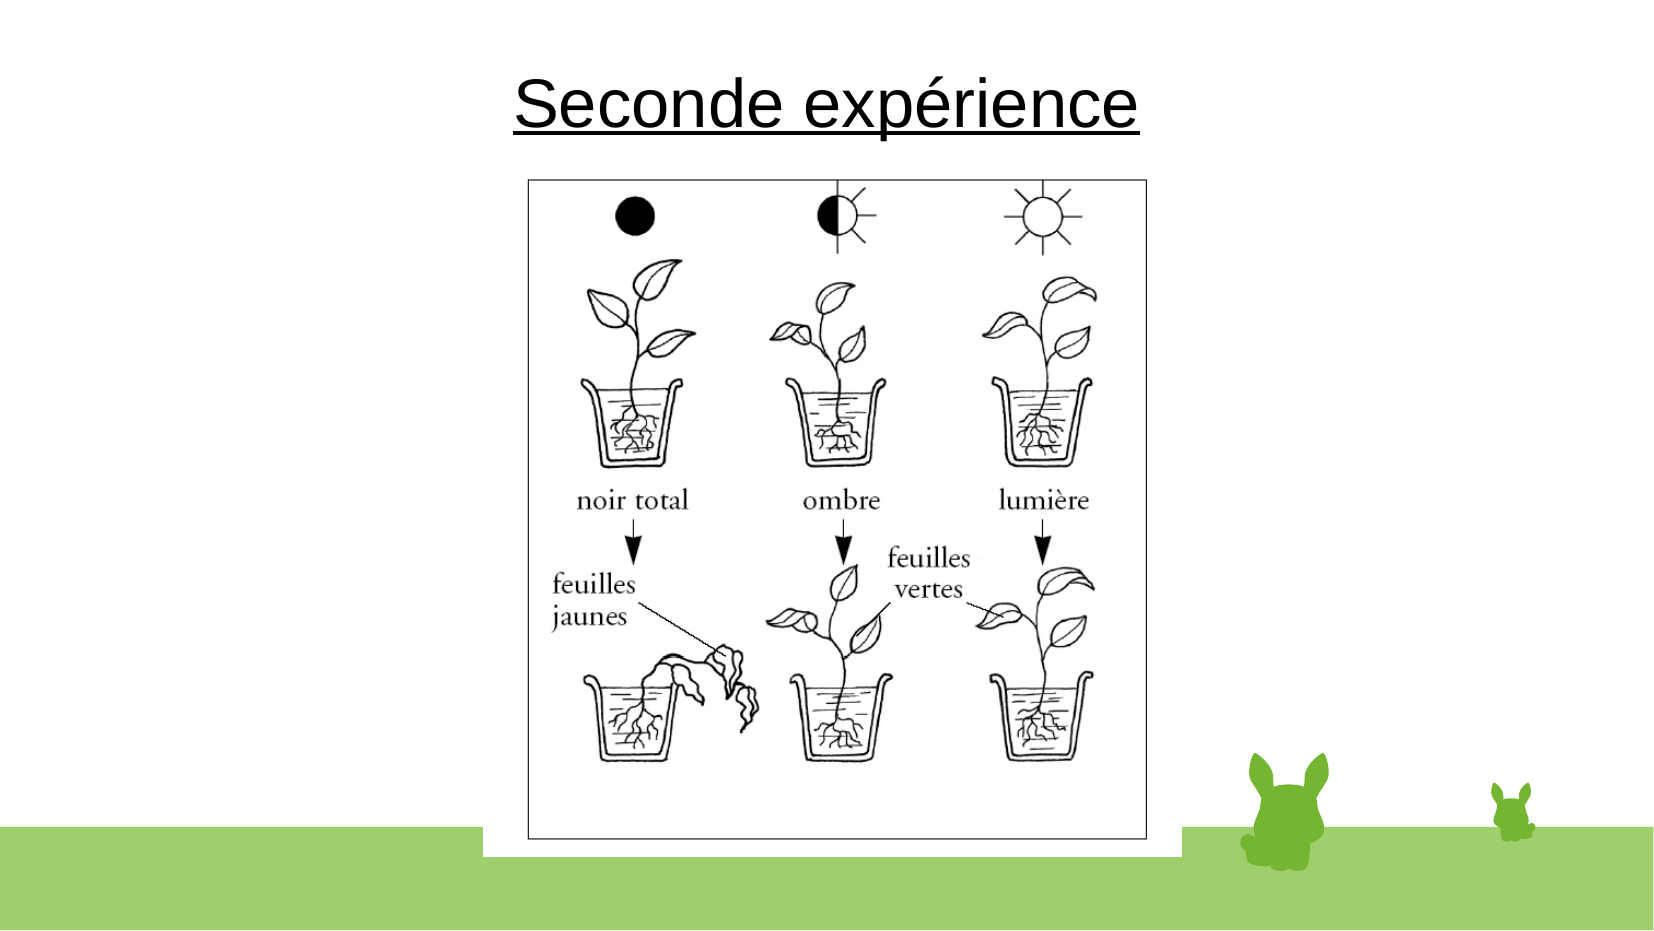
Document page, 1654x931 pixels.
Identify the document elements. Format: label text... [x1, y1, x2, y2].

title Seconde expérience [88, 29, 1565, 178]
picture [483, 162, 1182, 857]
